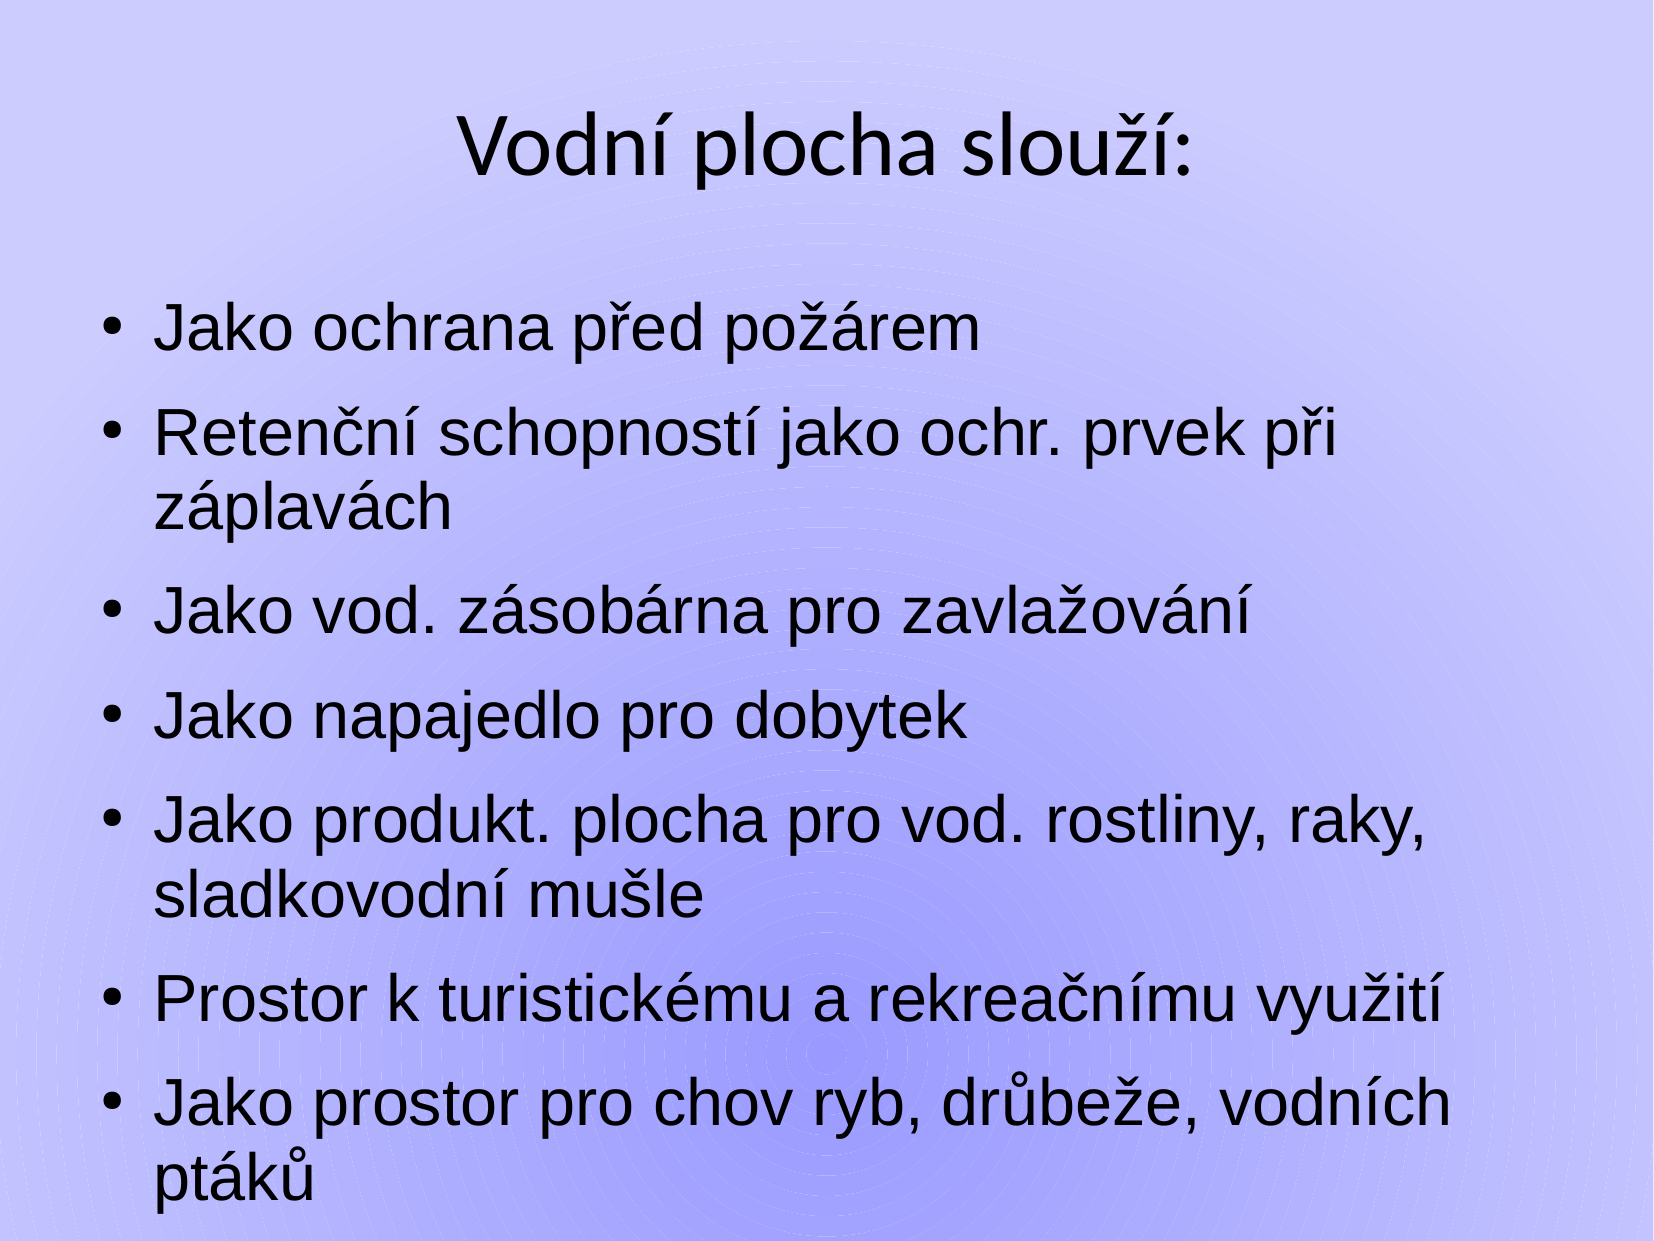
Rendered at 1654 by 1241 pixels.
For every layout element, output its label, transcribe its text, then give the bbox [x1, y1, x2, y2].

list Jako ochrana před požárem Retenční schopností jako ochr. prvek při záplavách Jako vod. zásobárna pro zavlažování Jako napajedlo pro dobytek Jako produkt. plocha pro vod. rostliny, raky, sladkovodní mušle Prostor k turistickému a rekreačnímu využití Jako prostor pro chov ryb, drůbeže, vodních ptáků [82, 290, 1571, 1215]
title Vodní plocha slouží: [82, 49, 1571, 257]
